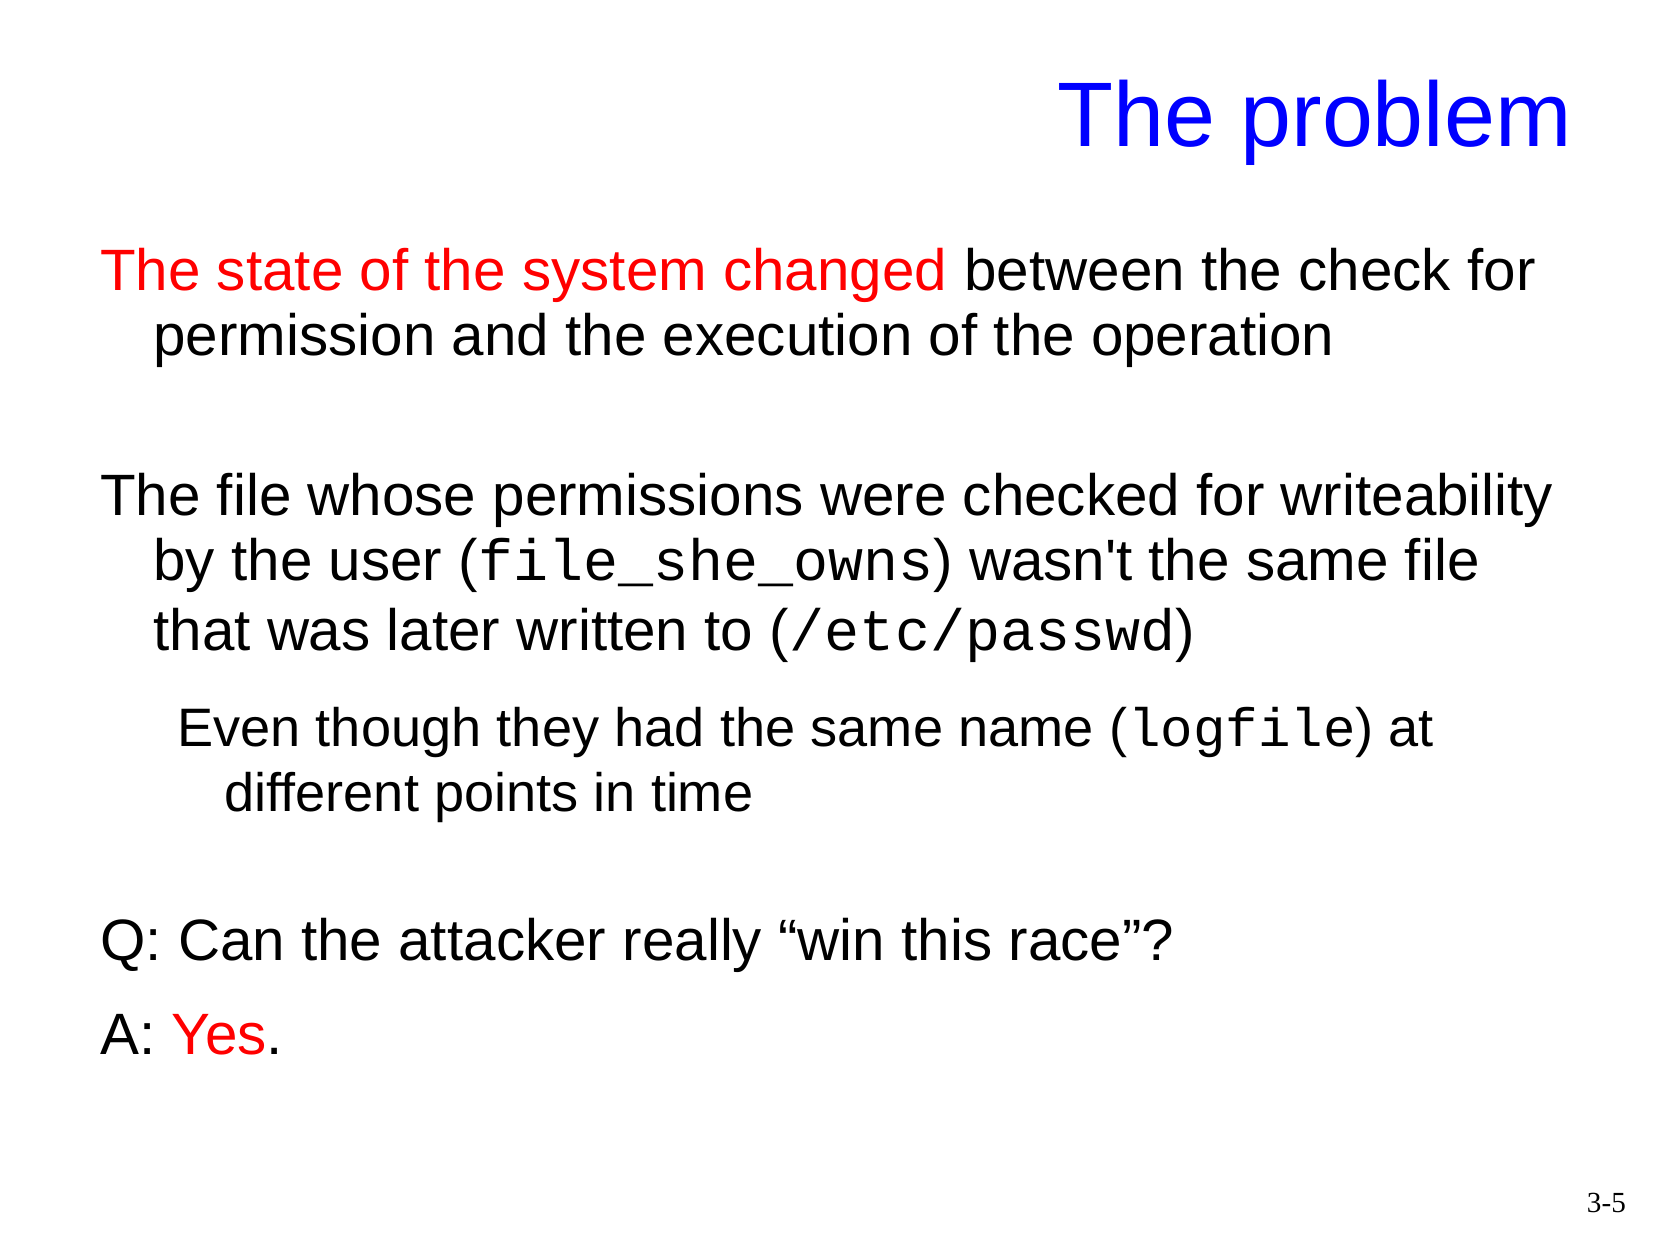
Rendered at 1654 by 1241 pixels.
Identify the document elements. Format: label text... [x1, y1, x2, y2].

list The state of the system changed between the check for permission and the execution of the operation The file whose permissions were checked for writeability by the user (file_she_owns) wasn't the same file that was later written to (/etc/passwd) Even though they had the same name (logfile) at different points in time Q: Can the attacker really “win this race”? A: Yes. [82, 237, 1571, 1156]
title The problem [84, 18, 1573, 211]
